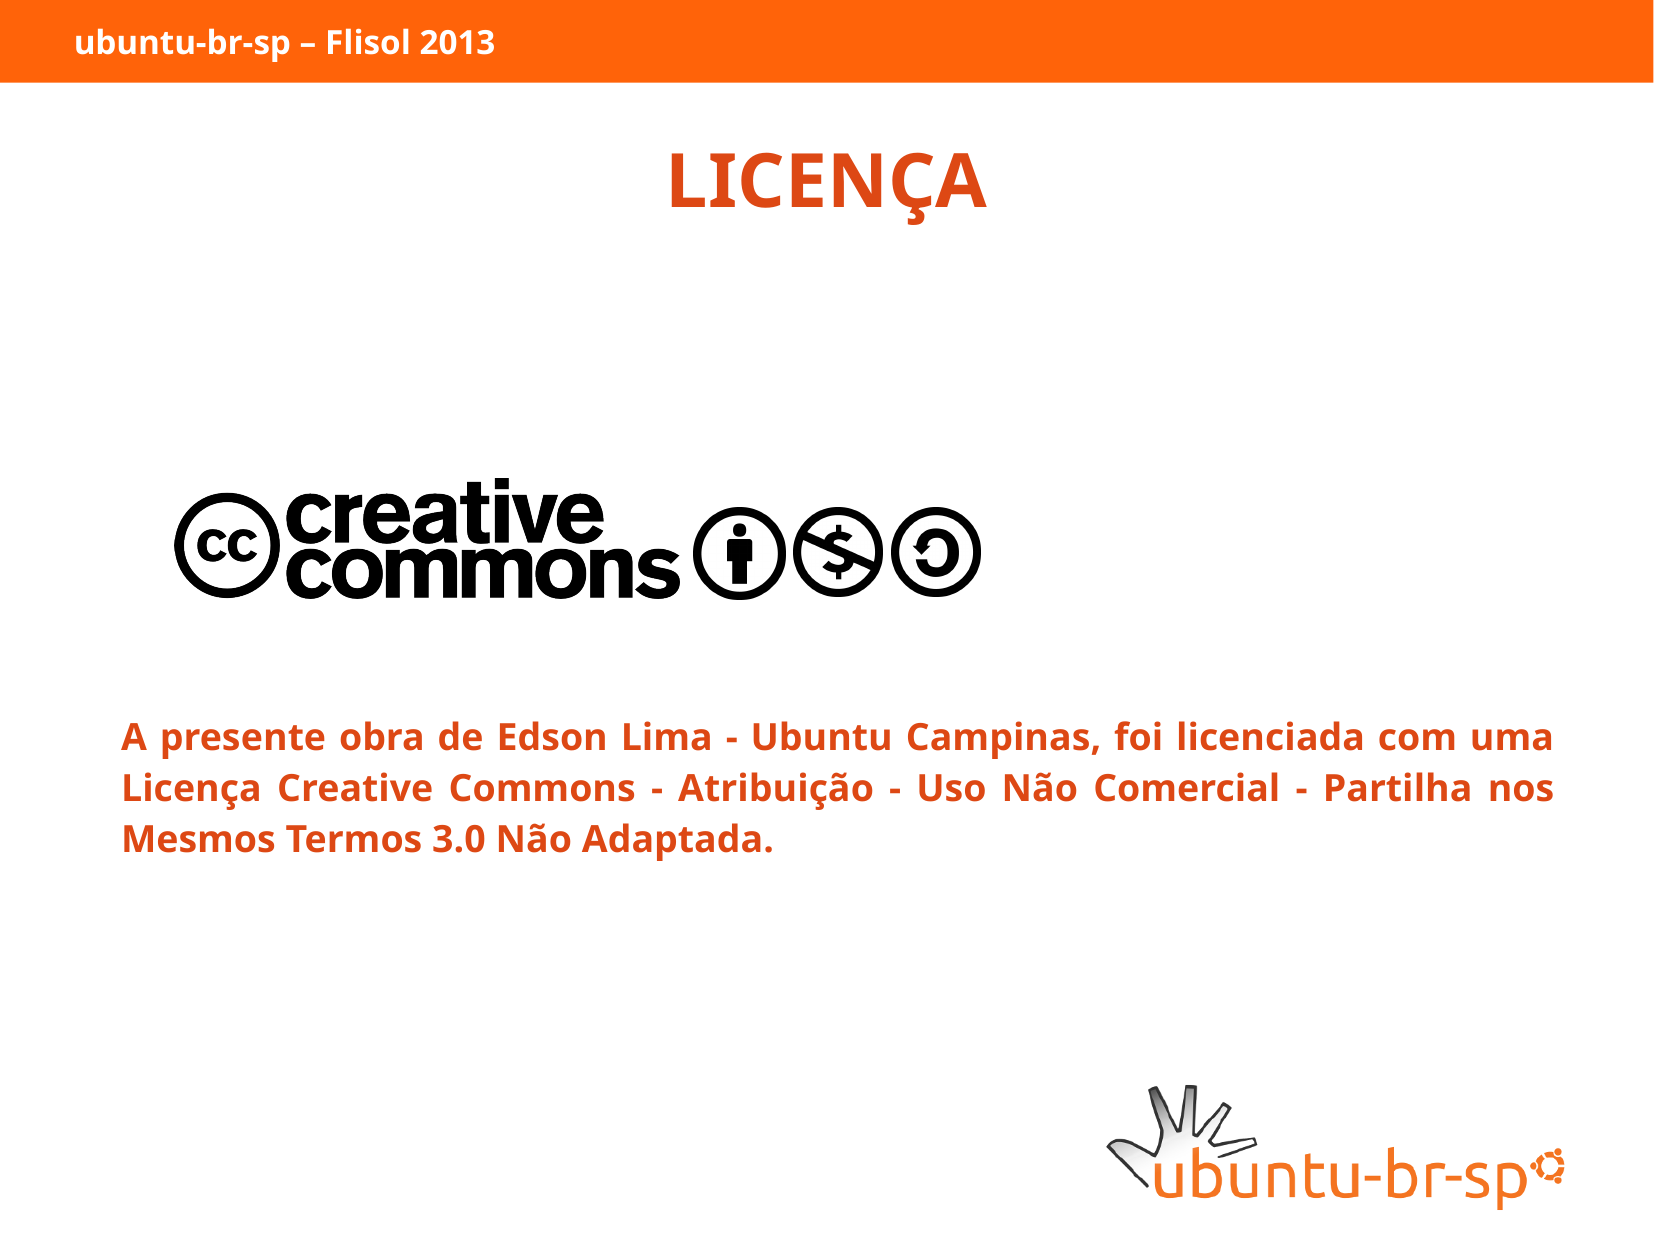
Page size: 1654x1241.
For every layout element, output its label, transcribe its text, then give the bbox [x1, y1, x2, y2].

text_box A presente obra de Edson Lima - Ubuntu Campinas, foi licenciada com uma Licença Creative Commons - Atribuição - Uso Não Comercial - Partilha nos Mesmos Termos 3.0 Não Adaptada. [106, 702, 1571, 884]
picture [174, 478, 680, 599]
picture [793, 507, 883, 597]
picture [891, 507, 981, 597]
picture [693, 507, 786, 601]
title LICENÇA [82, 120, 1571, 237]
picture [1098, 1080, 1571, 1216]
